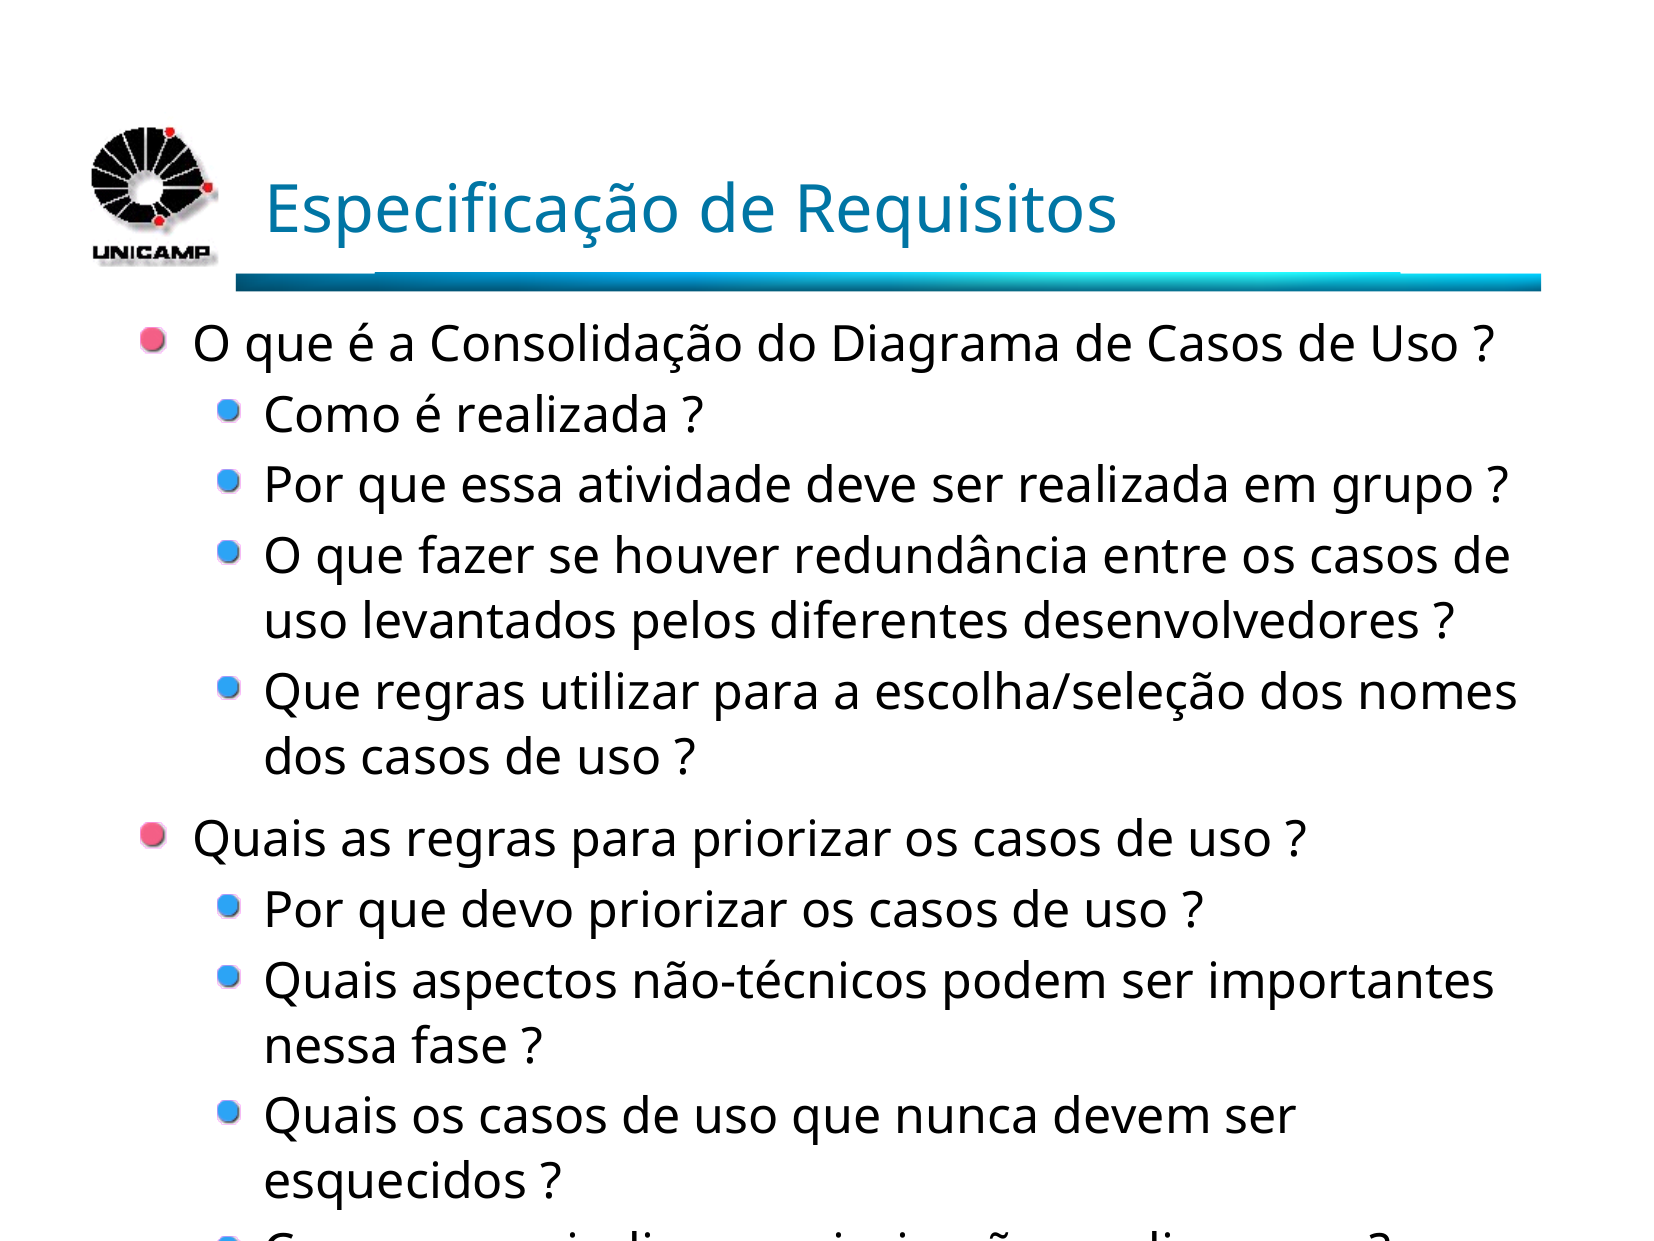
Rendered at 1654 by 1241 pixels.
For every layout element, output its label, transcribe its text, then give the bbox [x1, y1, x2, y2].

picture [125, 272, 1654, 295]
list O que é a Consolidação do Diagrama de Casos de Uso ? Como é realizada ? Por que essa atividade deve ser realizada em grupo ? O que fazer se houver redundância entre os casos de uso levantados pelos diferentes desenvolvedores ? Que regras utilizar para a escolha/seleção dos nomes dos casos de uso ? Quais as regras para priorizar os casos de uso ? Por que devo priorizar os casos de uso ? Quais aspectos não-técnicos podem ser importantes nessa fase ? Quais os casos de uso que nunca devem ser esquecidos ? Como posso indicar a priorização no diagrama ? [121, 309, 1534, 1182]
title Especificação de Requisitos [264, 42, 1534, 250]
picture [216, 1235, 242, 1241]
